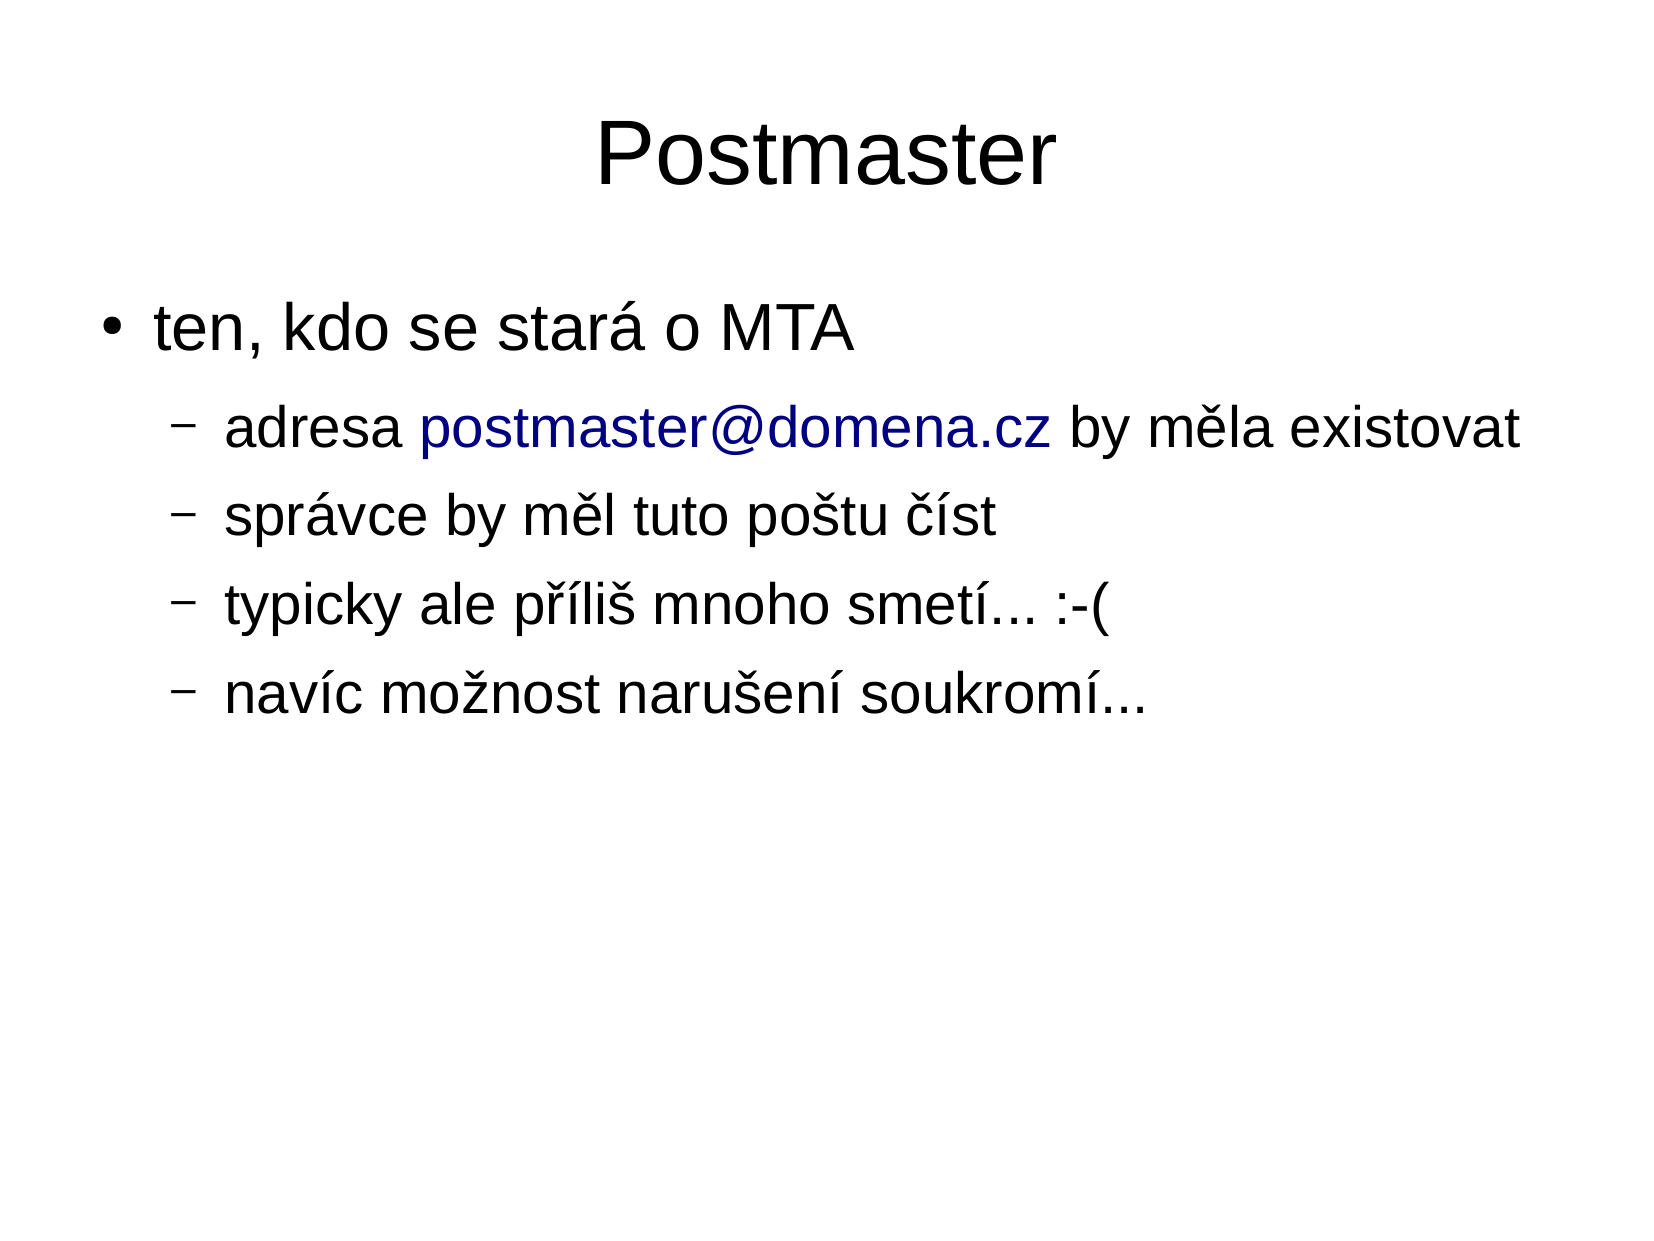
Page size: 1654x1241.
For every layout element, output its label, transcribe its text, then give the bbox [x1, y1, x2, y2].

list ten, kdo se stará o MTA adresa postmaster@domena.cz by měla existovat správce by měl tuto poštu číst typicky ale příliš mnoho smetí... :-( navíc možnost narušení soukromí... [82, 290, 1571, 1010]
title Postmaster [82, 49, 1571, 257]
